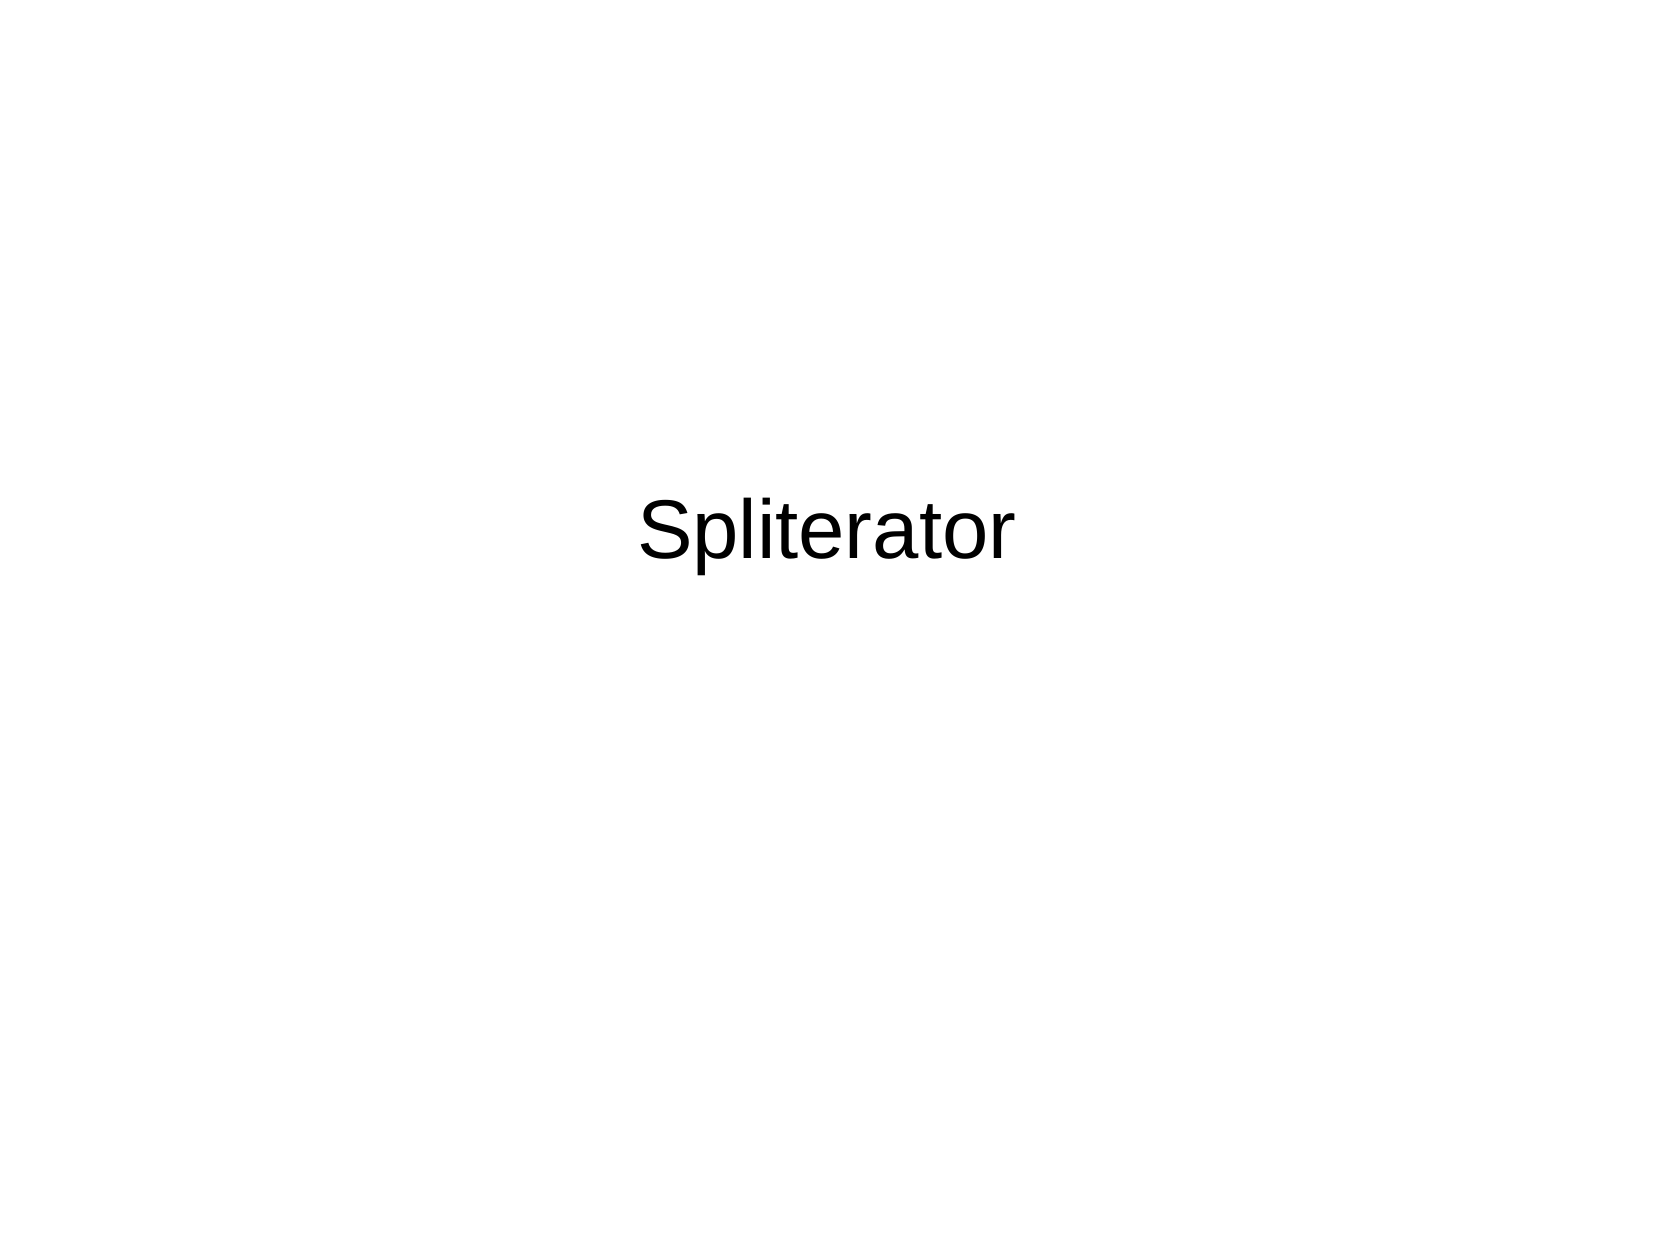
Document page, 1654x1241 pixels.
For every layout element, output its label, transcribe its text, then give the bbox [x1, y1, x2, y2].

subtitle Spliterator [82, 49, 1571, 1010]
